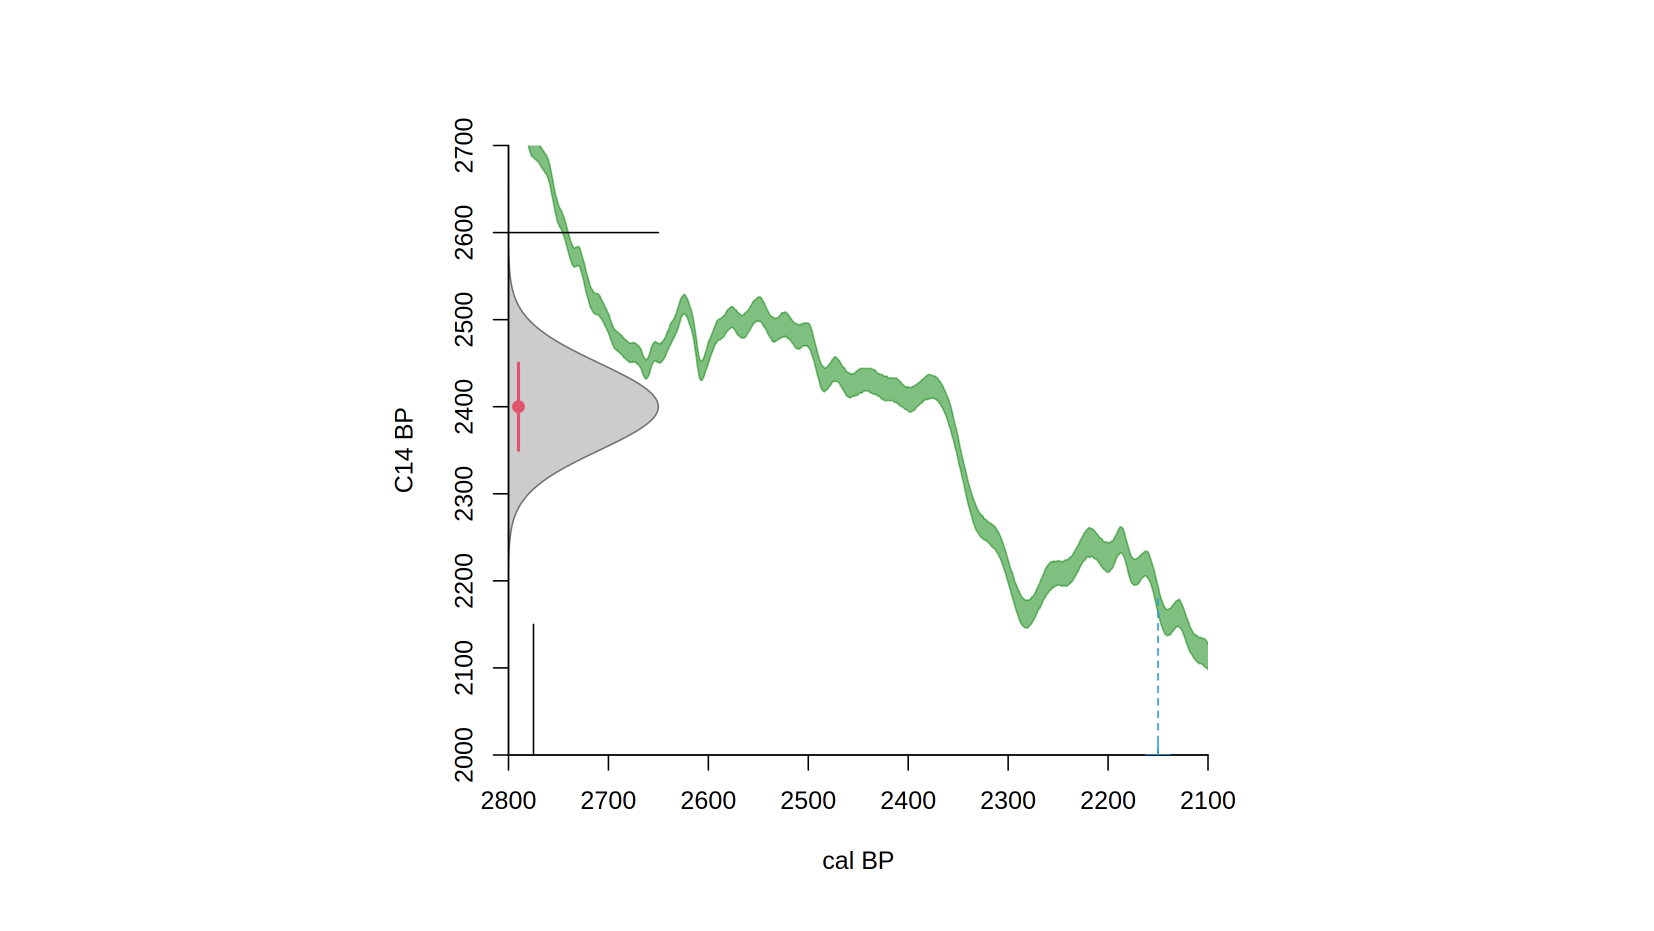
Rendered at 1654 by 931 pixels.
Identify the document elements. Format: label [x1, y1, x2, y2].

picture [385, 22, 1271, 908]
